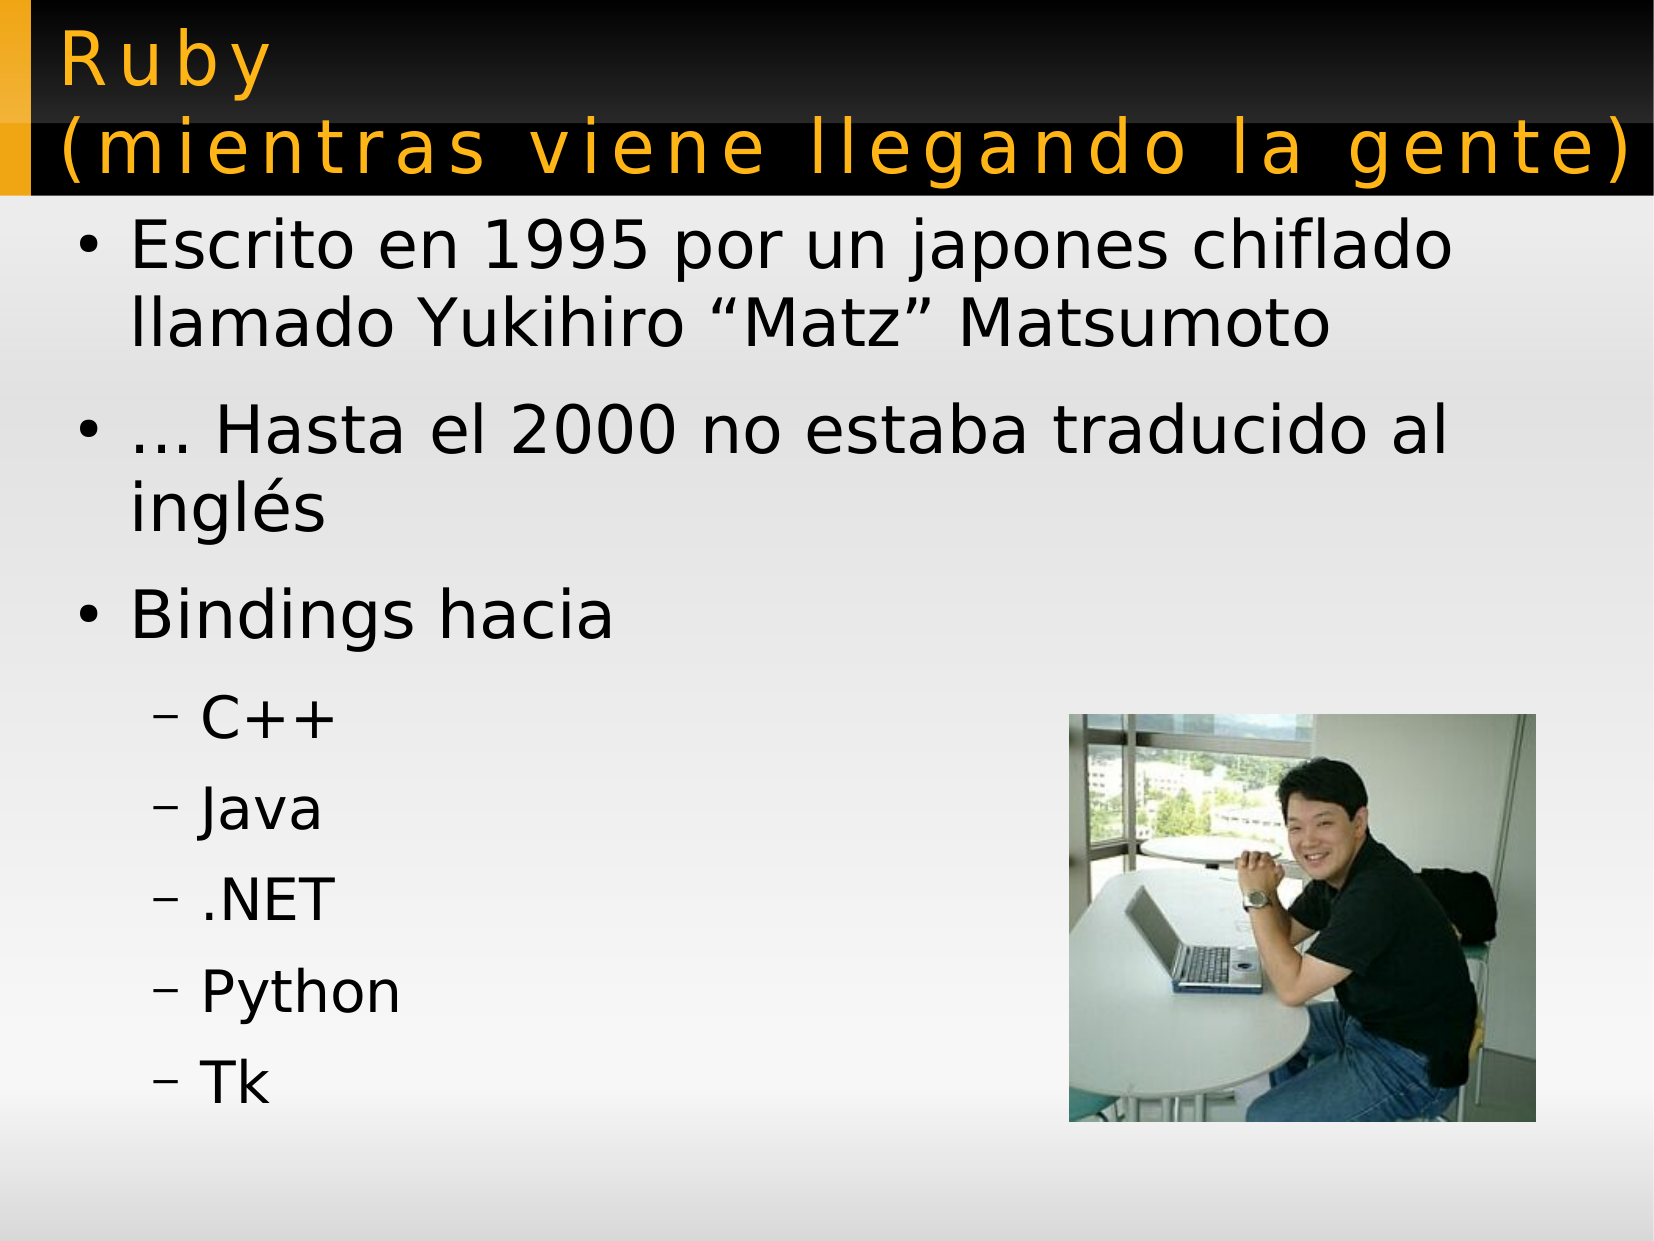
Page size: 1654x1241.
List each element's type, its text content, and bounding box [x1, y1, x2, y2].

title Ruby (mientras viene llegando la gente) [58, 16, 1654, 191]
picture [0, 0, 1654, 1241]
list Escrito en 1995 por un japones chiflado llamado Yukihiro “Matz” Matsumoto ... Hasta el 2000 no estaba traducido al inglés Bindings hacia C++ Java .NET Python Tk [59, 206, 1548, 1153]
